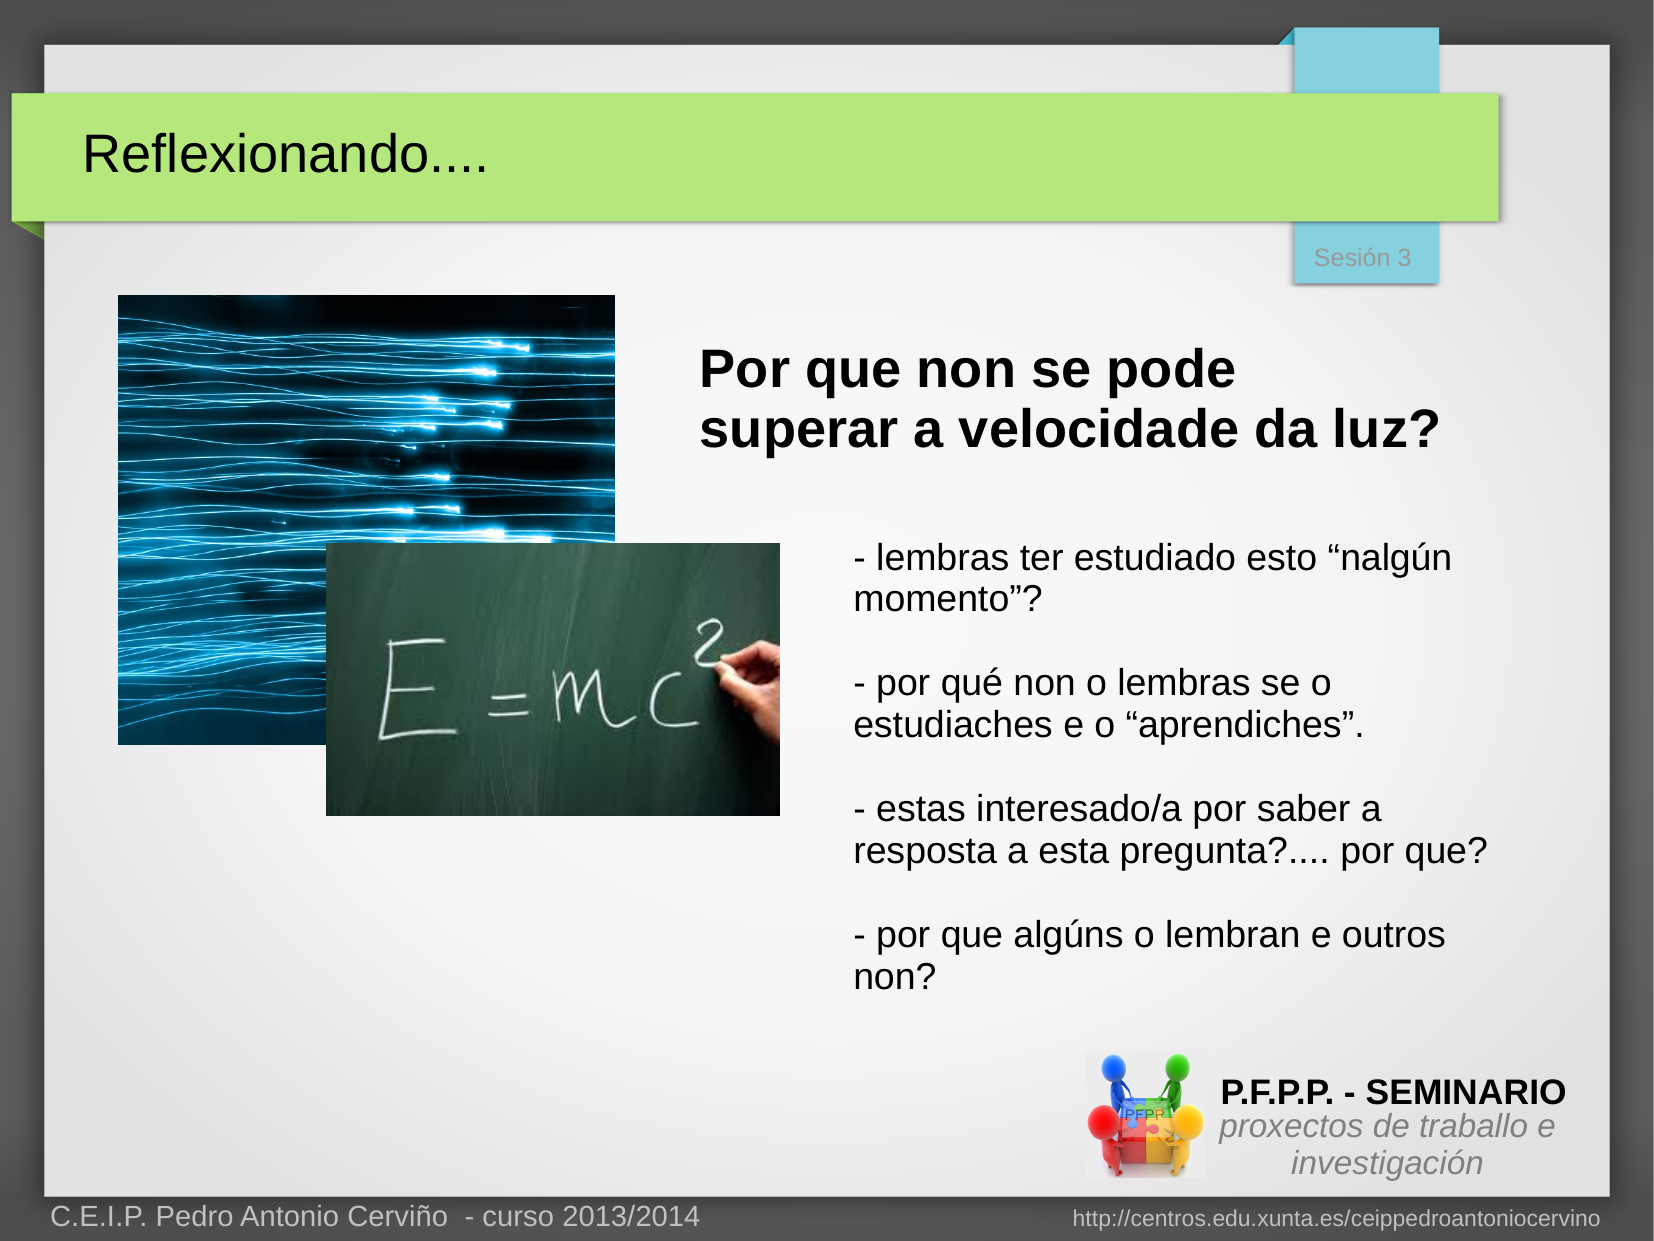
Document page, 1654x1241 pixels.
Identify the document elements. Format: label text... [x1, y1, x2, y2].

subtitle P.F.P.P. - SEMINARIO [1205, 1062, 1630, 1123]
text_box Por que non se pode superar a velocidade da luz? [685, 330, 1465, 467]
text_box - lembras ter estudiado esto “nalgún momento”? - por qué non o lembras se o estudiaches e o “aprendiches”. - estas interesado/a por saber a resposta a esta pregunta?.... por que? - por que algúns o lembran e outros non? [838, 528, 1548, 1048]
picture [0, 0, 1654, 1241]
text_box proxectos de traballo e investigación [1192, 1106, 1583, 1182]
text_box C.E.I.P. Pedro Antonio Cerviño - curso 2013/2014 http://centros.edu.xunta.es/ceippedroantoniocervino [35, 1192, 1630, 1241]
title Reflexionando.... [82, 94, 1465, 213]
text_box Sesión 3 [1299, 236, 1430, 280]
